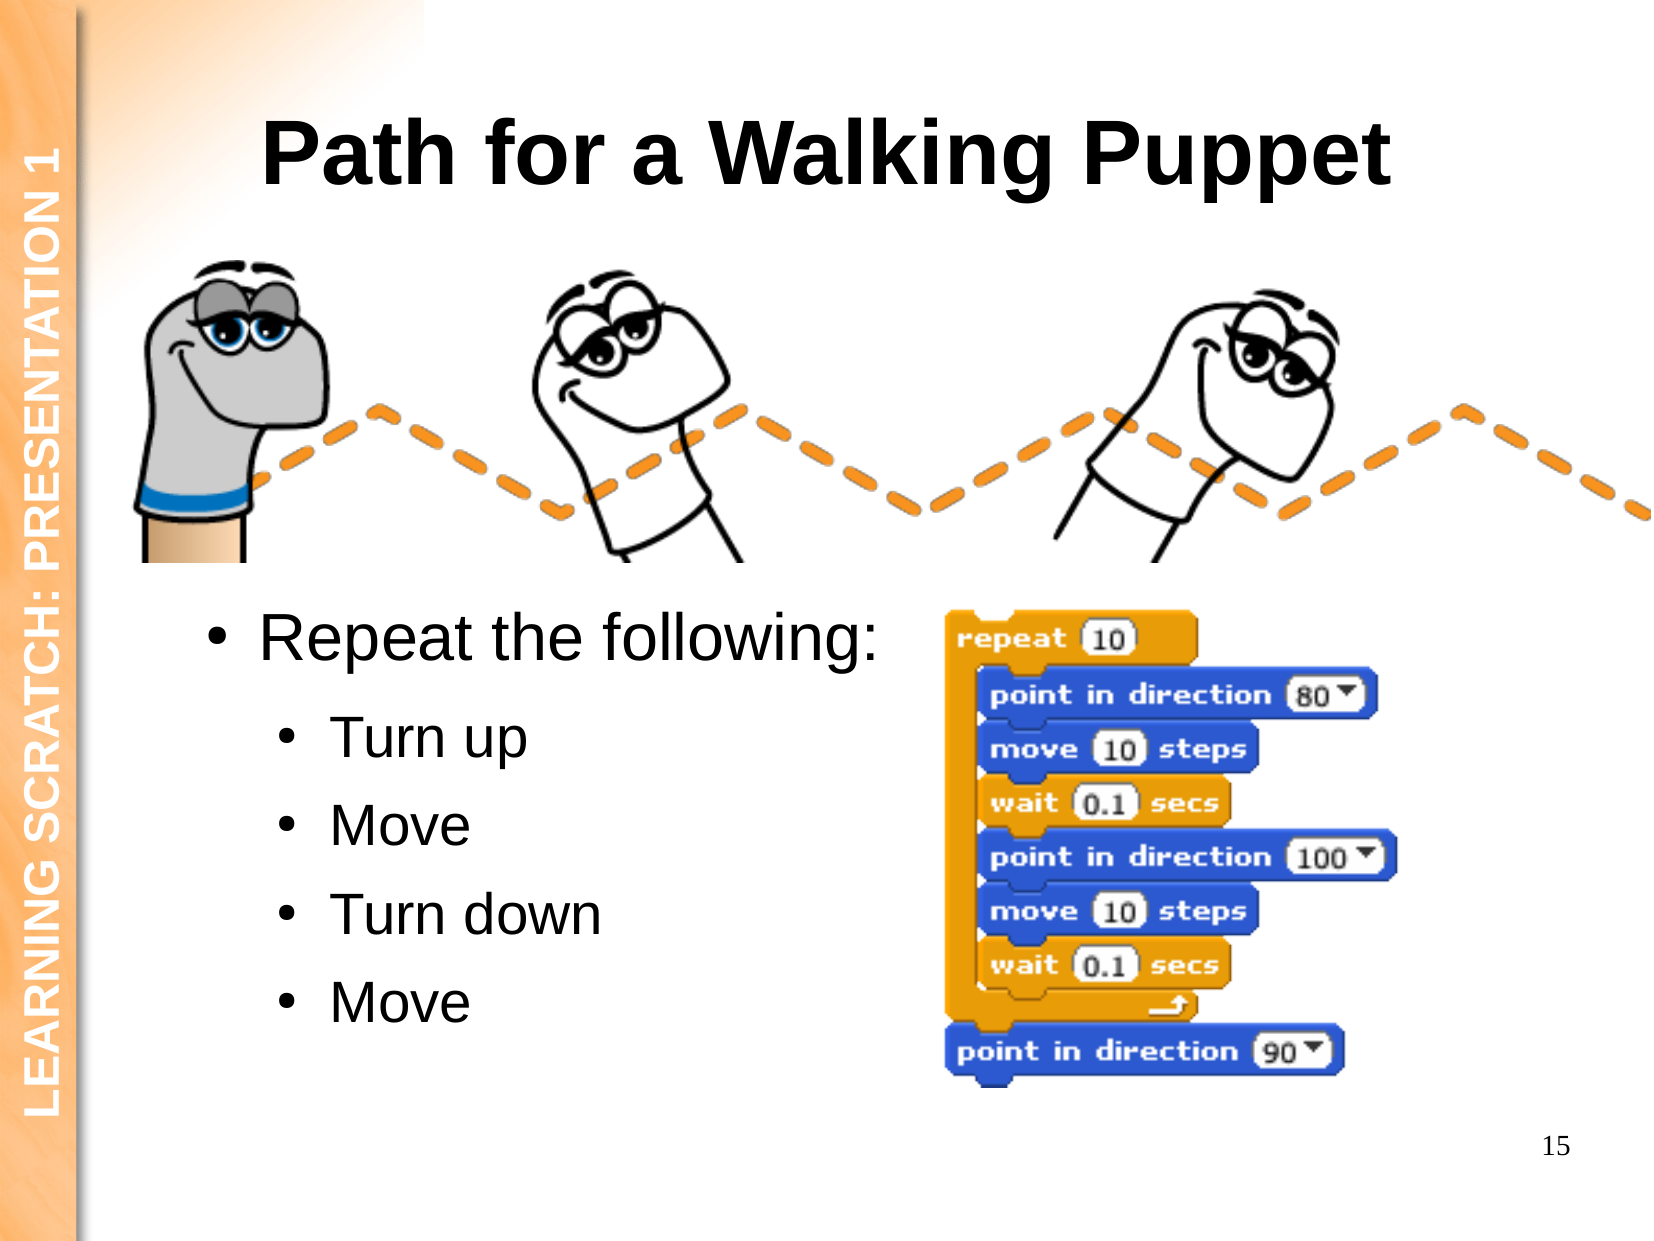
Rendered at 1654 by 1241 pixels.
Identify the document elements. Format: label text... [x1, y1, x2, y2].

title Path for a Walking Puppet [82, 49, 1571, 257]
picture [937, 575, 1501, 1088]
list Repeat the following: Turn up Move Turn down Move [187, 600, 1459, 1094]
picture [0, 0, 1651, 1241]
